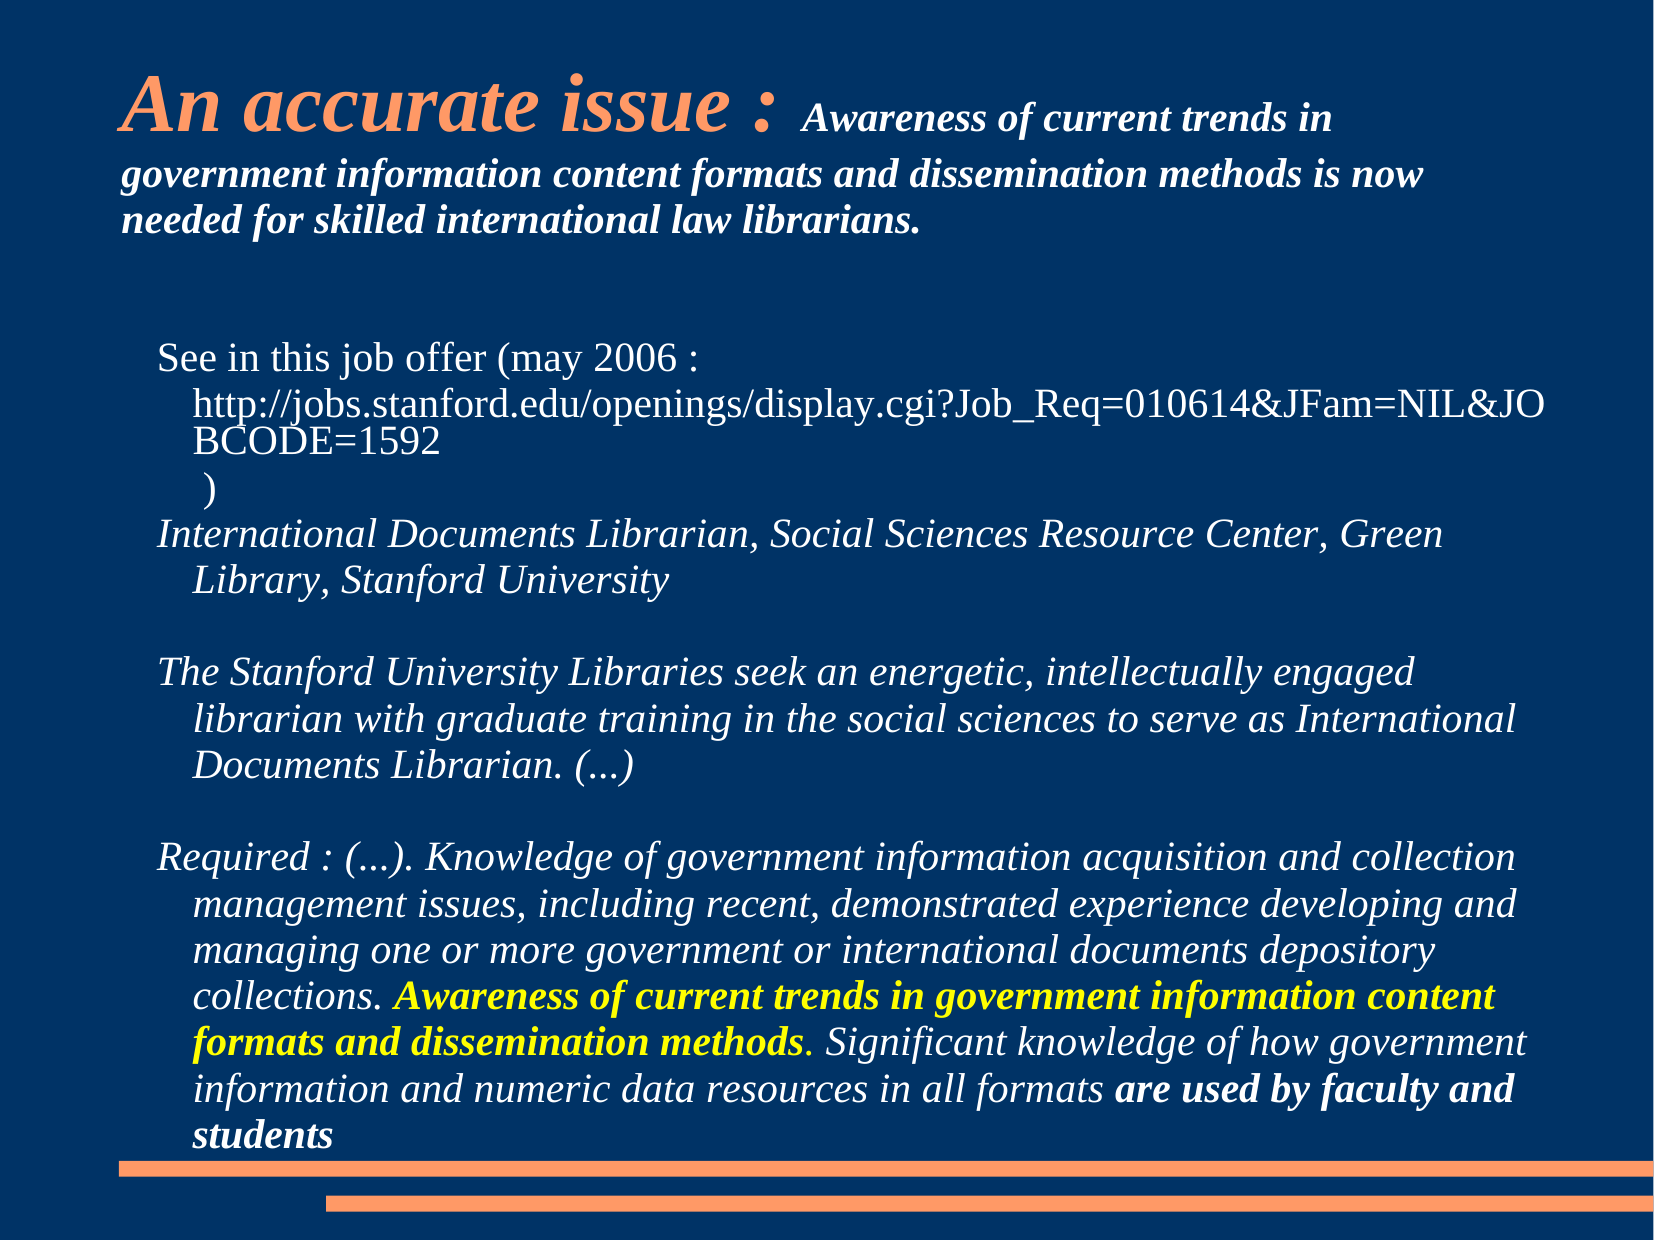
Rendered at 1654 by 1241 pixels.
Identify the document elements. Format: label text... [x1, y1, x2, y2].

title An accurate issue : Awareness of current trends in government information content formats and dissemination methods is now needed for skilled international law librarians. [121, 46, 1534, 254]
subtitle See in this job offer (may 2006 : http://jobs.stanford.edu/openings/display.cgi?Job_Req=010614&JFam=NIL&JOBCODE=1592 ) International Documents Librarian, Social Sciences Resource Center, Green Library, Stanford University The Stanford University Libraries seek an energetic, intellectually engaged librarian with graduate training in the social sciences to serve as International Documents Librarian. (...) Required : (...). Knowledge of government information acquisition and collection management issues, including recent, demonstrated experience developing and managing one or more government or international documents depository collections. Awareness of current trends in government information content formats and dissemination methods. Significant knowledge of how government information and numeric data resources in all formats are used by faculty and students [121, 322, 1561, 1132]
